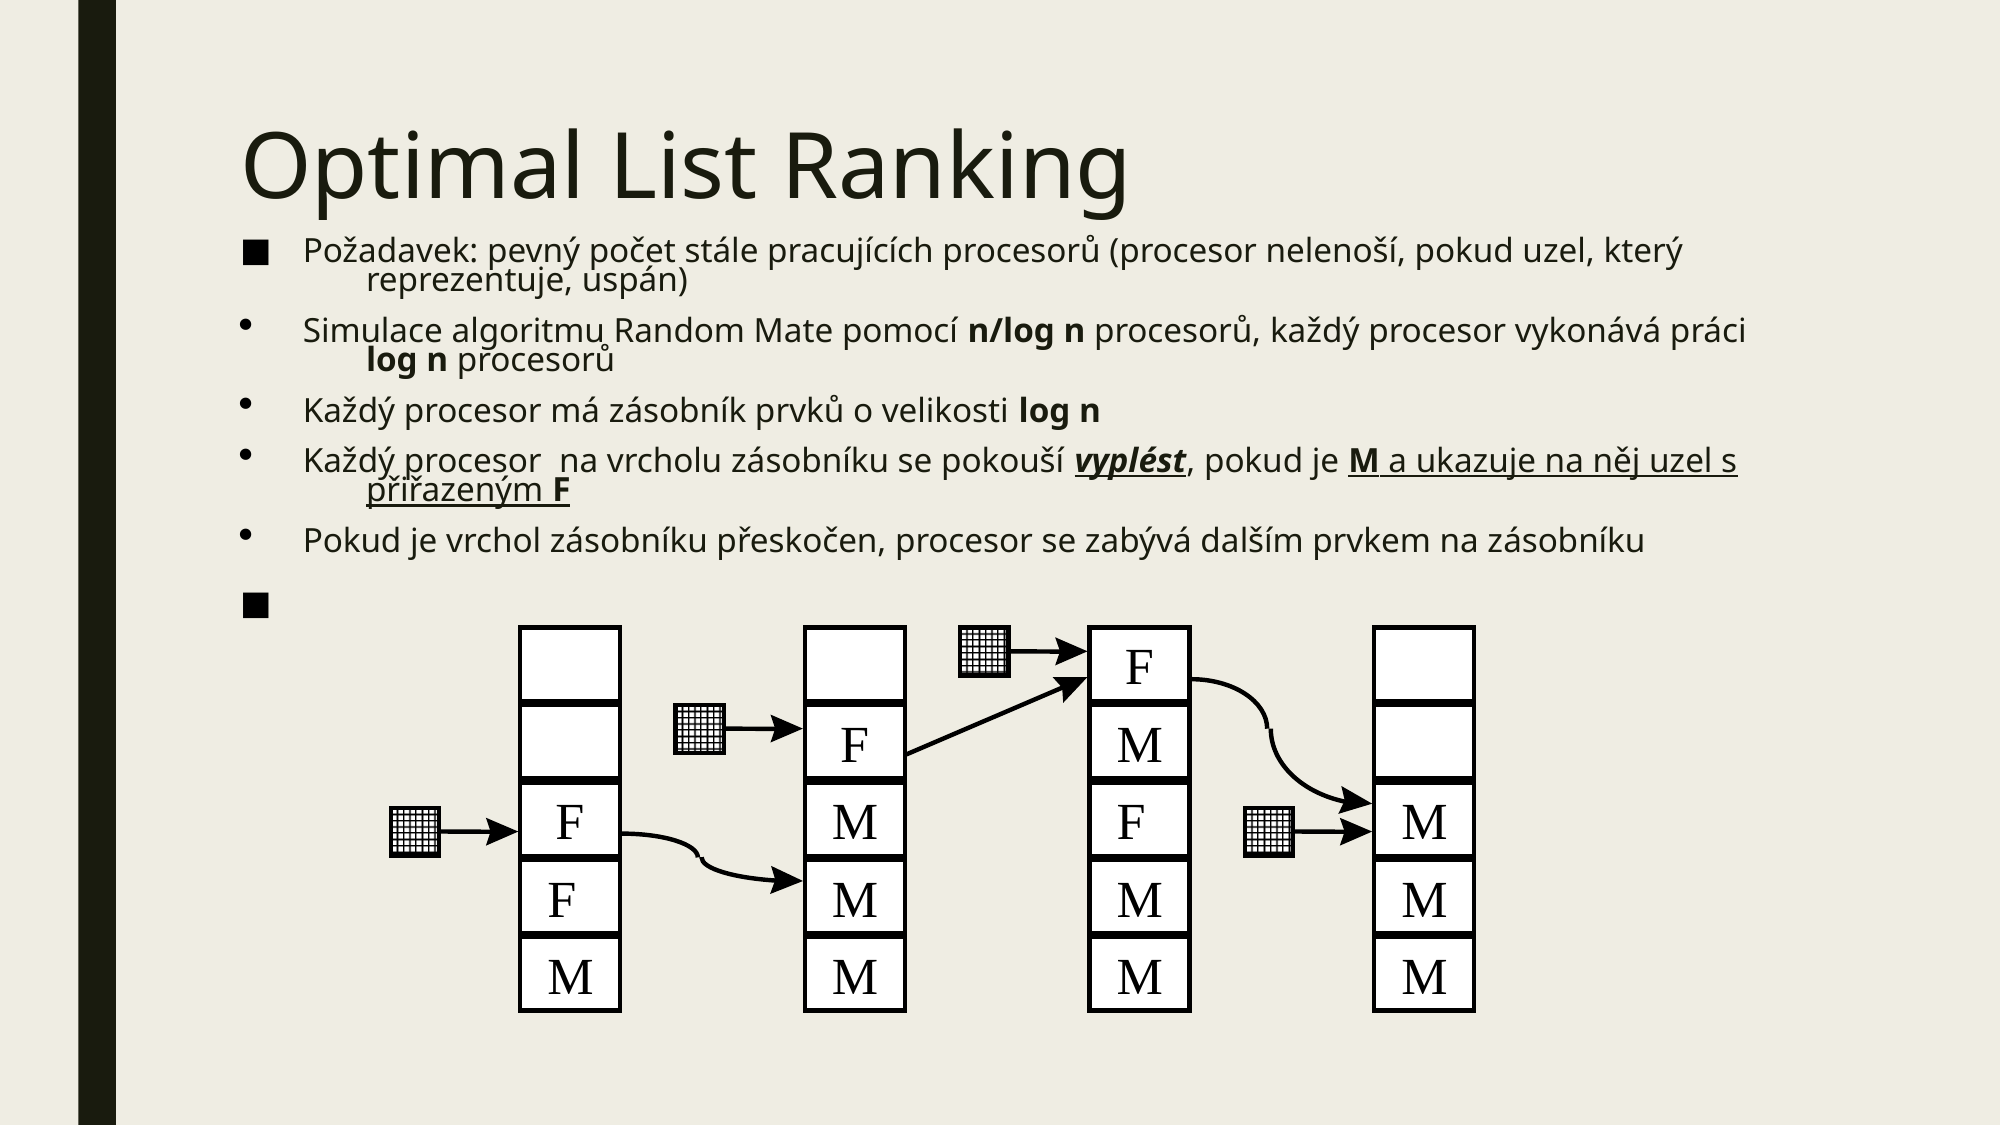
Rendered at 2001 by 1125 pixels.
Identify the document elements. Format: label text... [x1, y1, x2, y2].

text_box F [840, 710, 869, 773]
title Optimal List Ranking [225, 112, 1801, 231]
text_box M [1401, 788, 1448, 850]
text_box M [1401, 865, 1448, 928]
list Požadavek: pevný počet stále pracujících procesorů (procesor nelenoší, pokud uzel, který reprezentuje, uspán) Simulace algoritmu Random Mate pomocí n/log n procesorů, každý procesor vykonává práci log n procesorů Každý procesor má zásobník prvků o velikosti log n Každý procesor na vrcholu zásobníku se pokouší vyplést, pokud je M a ukazuje na něj uzel s přiřazeným F Pokud je vrchol zásobníku přeskočen, procesor se zabývá dalším prvkem na zásobníku [225, 231, 1801, 600]
text_box [805, 705, 905, 779]
text_box [1339, 817, 1373, 846]
text_box [520, 628, 620, 701]
text_box [391, 808, 439, 856]
text_box [520, 937, 620, 1010]
text_box M [832, 865, 878, 928]
text_box M [1117, 729, 1122, 761]
text_box M [832, 788, 878, 850]
text_box [520, 782, 620, 856]
text_box [485, 817, 519, 846]
text_box M [1401, 942, 1448, 1005]
text_box [1055, 637, 1088, 666]
text_box F [555, 788, 585, 850]
text_box M [832, 942, 878, 1005]
text_box M [1117, 961, 1122, 993]
text_box [1090, 705, 1190, 779]
text_box [805, 628, 905, 701]
text_box [1090, 628, 1190, 701]
text_box [1052, 677, 1088, 703]
text_box [1374, 937, 1474, 1010]
text_box [1374, 859, 1474, 933]
text_box F [1117, 788, 1146, 850]
text_box [805, 859, 905, 933]
text_box [770, 865, 803, 895]
text_box [805, 937, 905, 1010]
text_box [1338, 785, 1373, 814]
text_box [1374, 705, 1474, 779]
text_box F [547, 865, 604, 937]
text_box M [547, 942, 594, 1005]
text_box M [1117, 942, 1163, 1005]
text_box [1090, 937, 1190, 1010]
text_box [1374, 782, 1474, 856]
text_box [676, 705, 724, 753]
text_box M [832, 884, 837, 916]
text_box [1374, 628, 1474, 701]
text_box M [832, 806, 837, 838]
text_box [1245, 808, 1293, 856]
text_box M [1117, 865, 1163, 928]
text_box [805, 782, 905, 856]
text_box M [1117, 710, 1163, 773]
text_box [1090, 782, 1190, 856]
text_box [770, 714, 803, 743]
text_box M [1117, 884, 1122, 916]
text_box [520, 859, 620, 933]
text_box [520, 705, 620, 779]
text_box [960, 628, 1008, 675]
text_box [1090, 859, 1190, 933]
text_box M [832, 961, 837, 993]
text_box F [1125, 633, 1154, 696]
